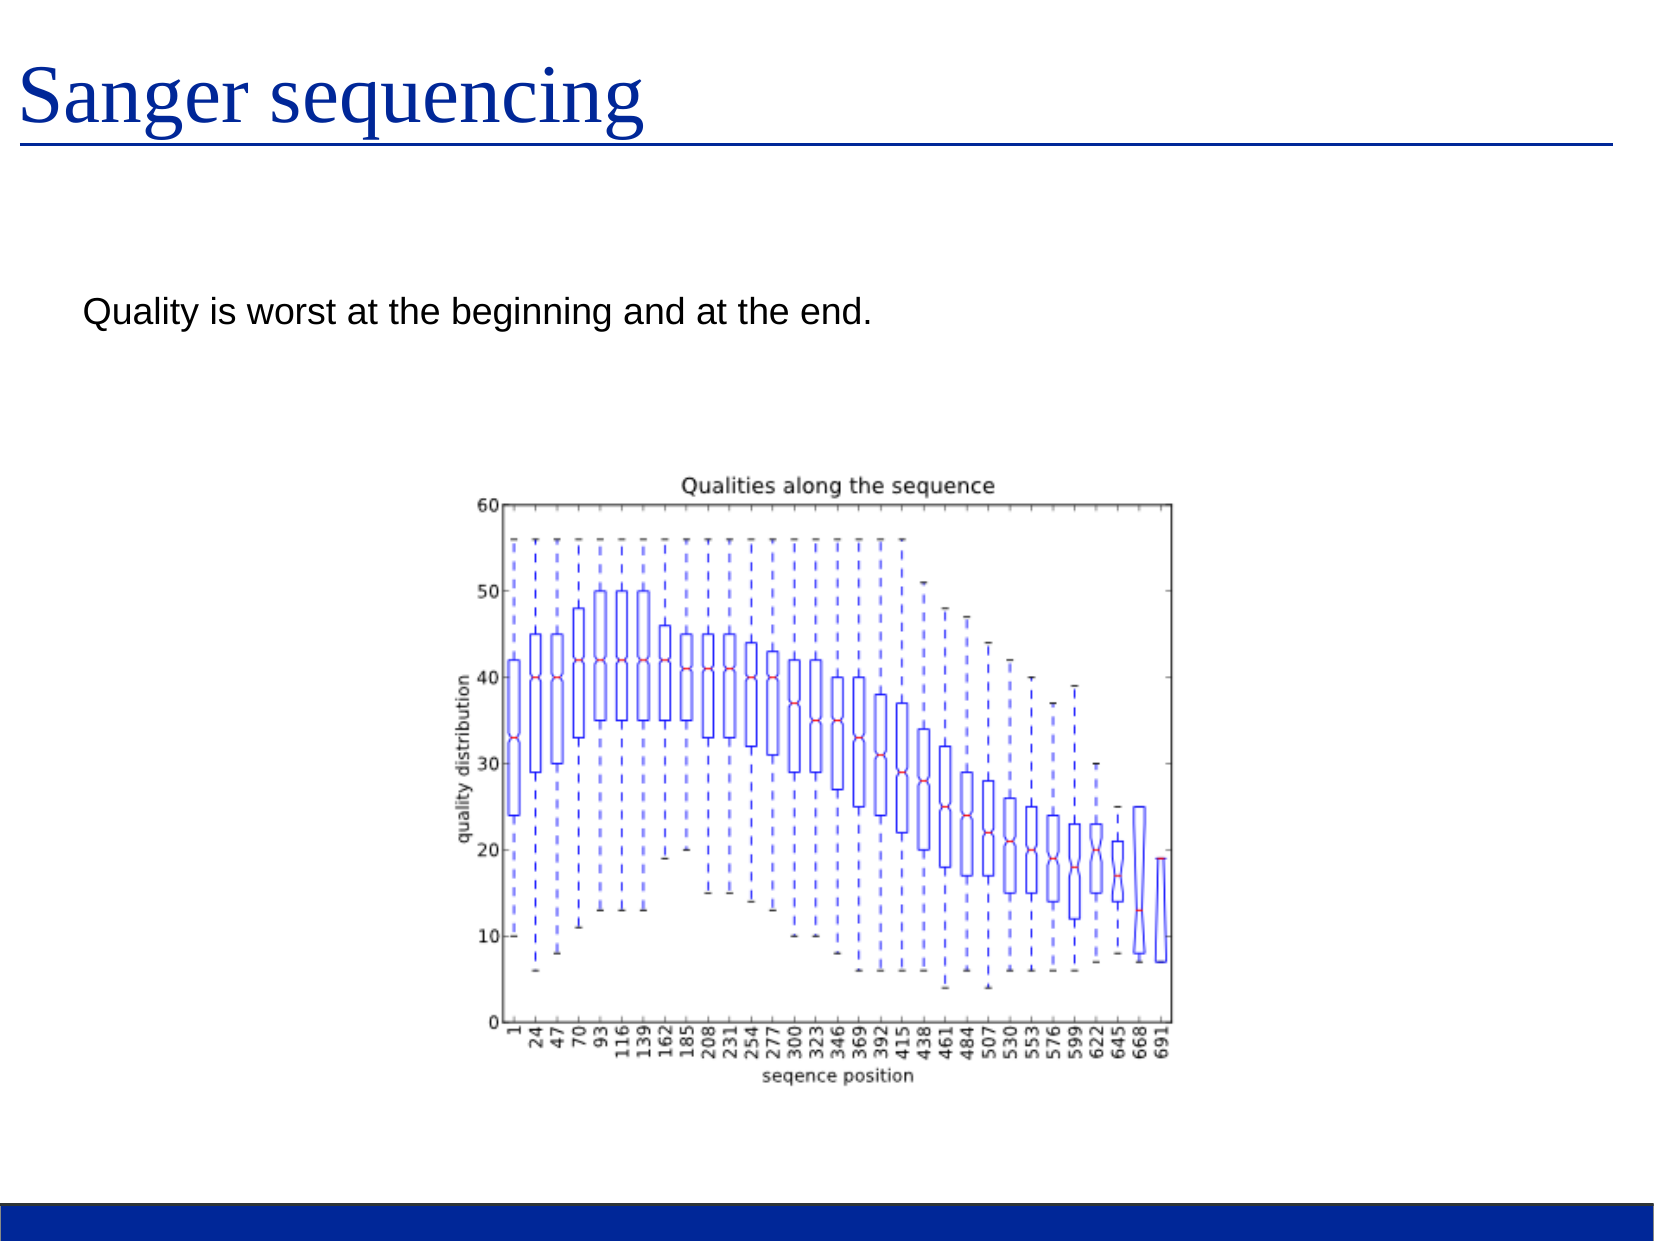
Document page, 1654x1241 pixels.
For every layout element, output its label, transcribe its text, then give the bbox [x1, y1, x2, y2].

picture [395, 440, 1259, 1088]
title Sanger sequencing [17, 0, 1589, 198]
list Quality is worst at the beginning and at the end. [82, 290, 1571, 1109]
